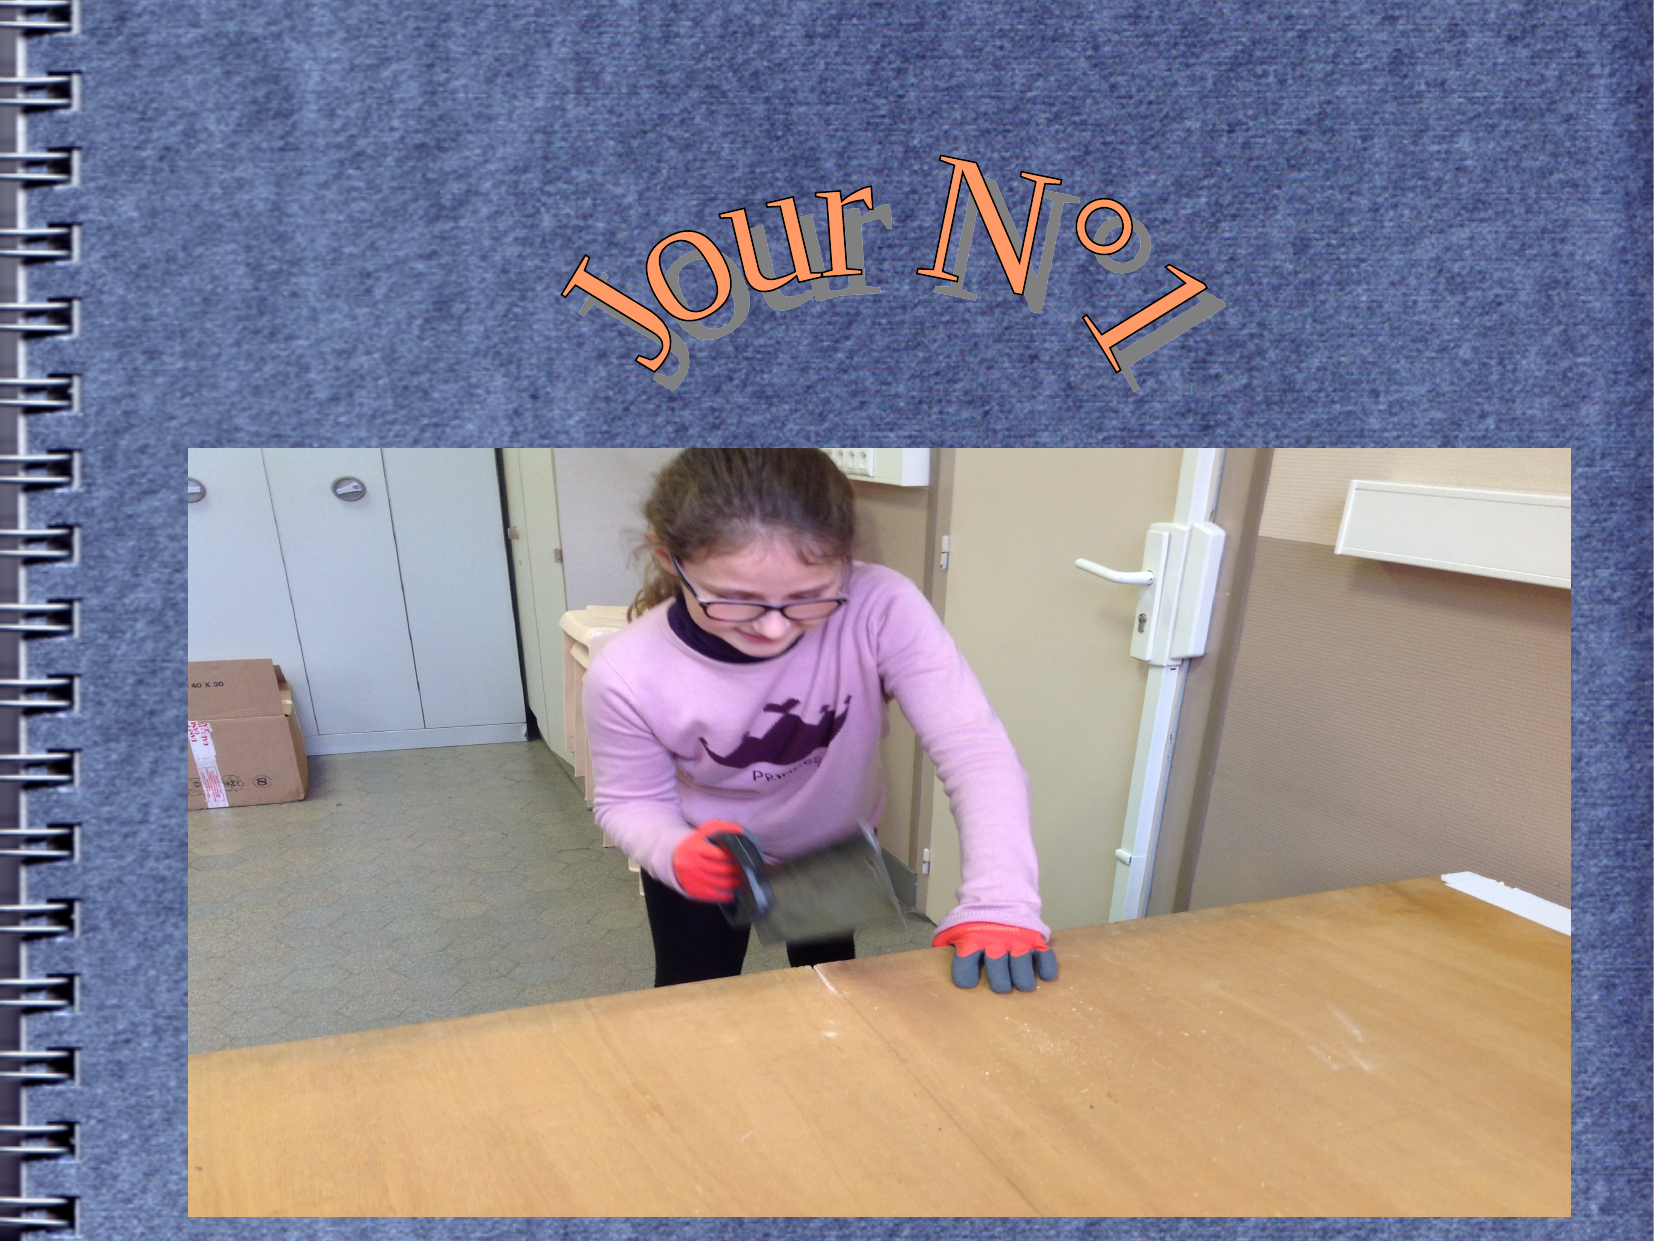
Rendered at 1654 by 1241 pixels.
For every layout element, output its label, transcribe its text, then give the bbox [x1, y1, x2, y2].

text_box Jour N°1 [1082, 264, 1208, 373]
picture [0, 0, 1654, 1241]
text_box Jour N°1 [1076, 198, 1133, 255]
text_box Jour N°1 [646, 230, 731, 321]
text_box Jour N°1 [561, 255, 671, 372]
text_box Jour N°1 [719, 186, 873, 292]
text_box Jour N°1 [916, 155, 1062, 295]
